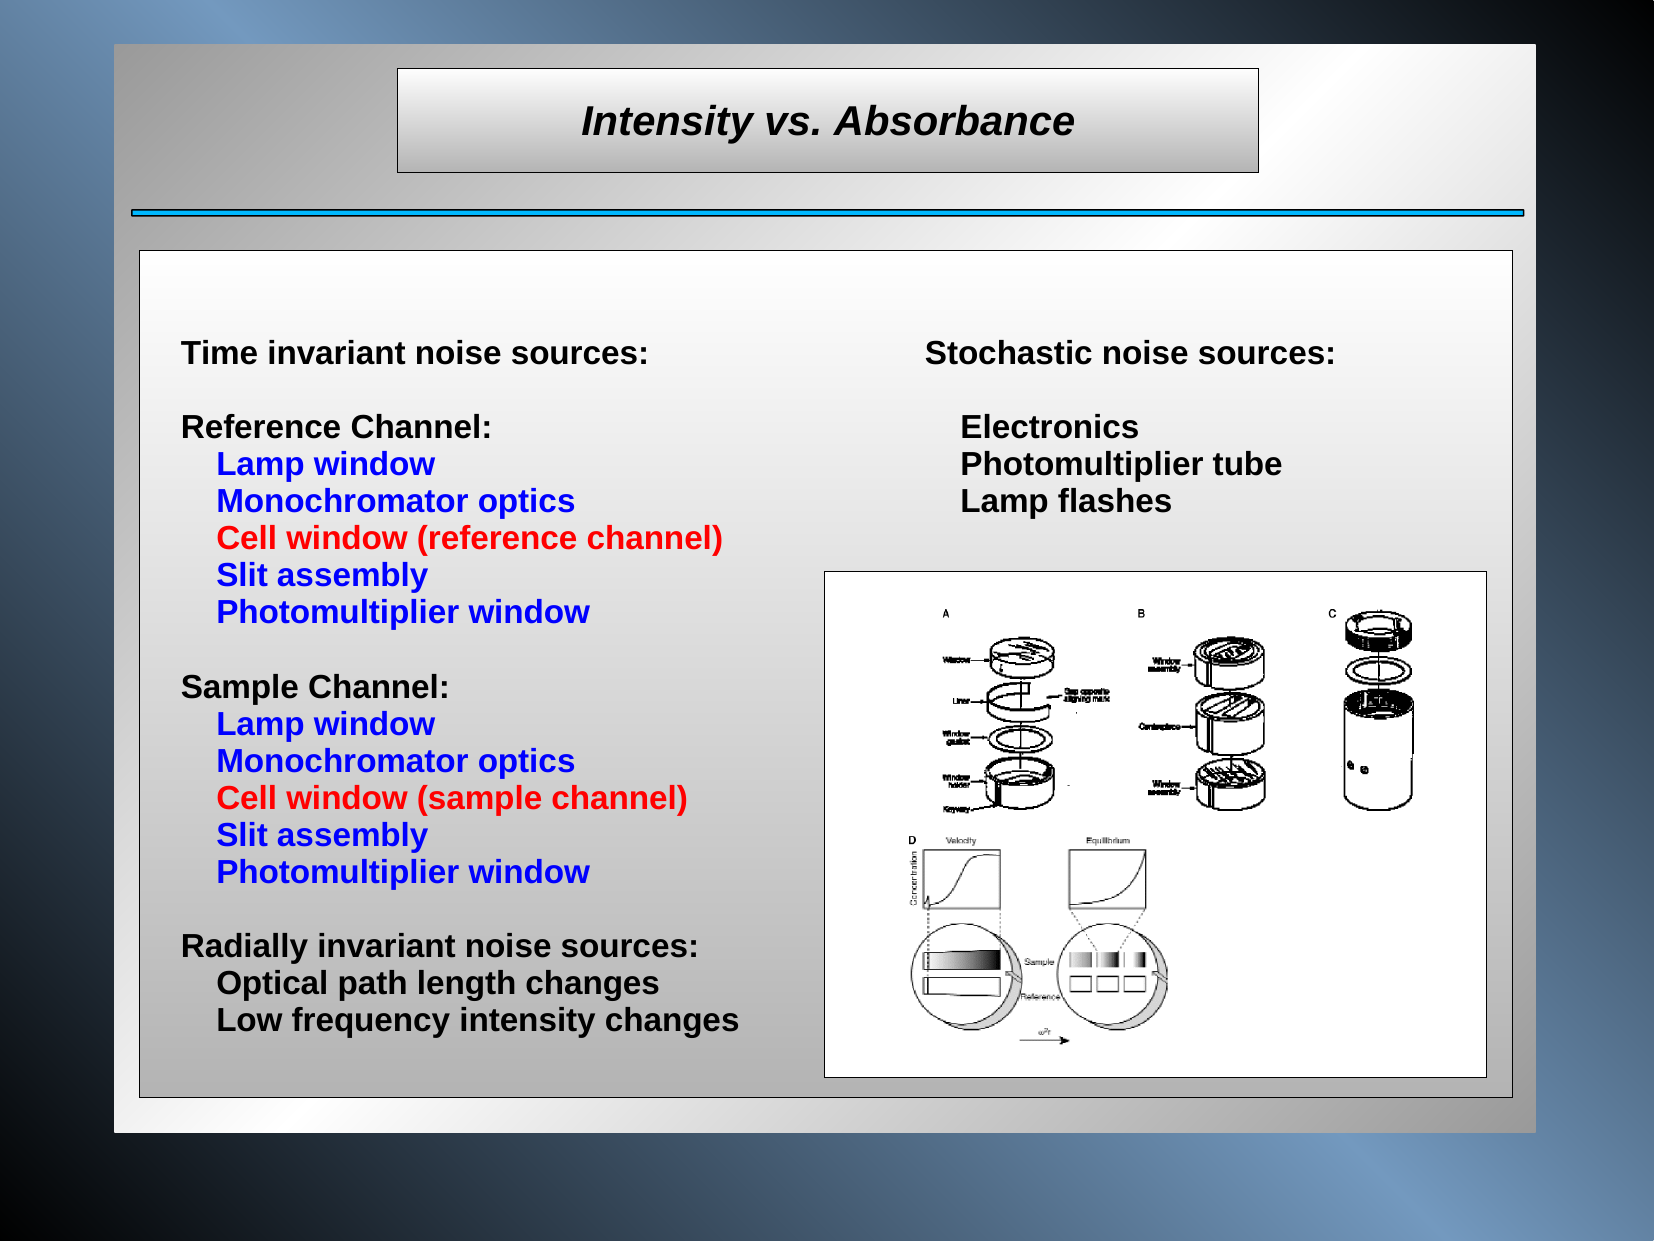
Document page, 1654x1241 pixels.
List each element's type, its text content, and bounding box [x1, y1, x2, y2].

picture [908, 609, 1434, 1045]
text_box Stochastic noise sources: Electronics Photomultiplier tube Lamp flashes [924, 334, 1488, 679]
text_box [131, 209, 1524, 216]
text_box Intensity vs. Absorbance [397, 68, 1259, 173]
text_box Time invariant noise sources: Reference Channel: Lamp window Monochromator optics Cell window (reference channel) Slit assembly Photomultiplier window Sample Channel: Lamp window Monochromator optics Cell window (sample channel) Slit assembly Photomultiplier window Radially invariant noise sources: Optical path length changes Low frequency intensity changes [180, 334, 847, 1046]
text_box [139, 250, 1513, 1098]
